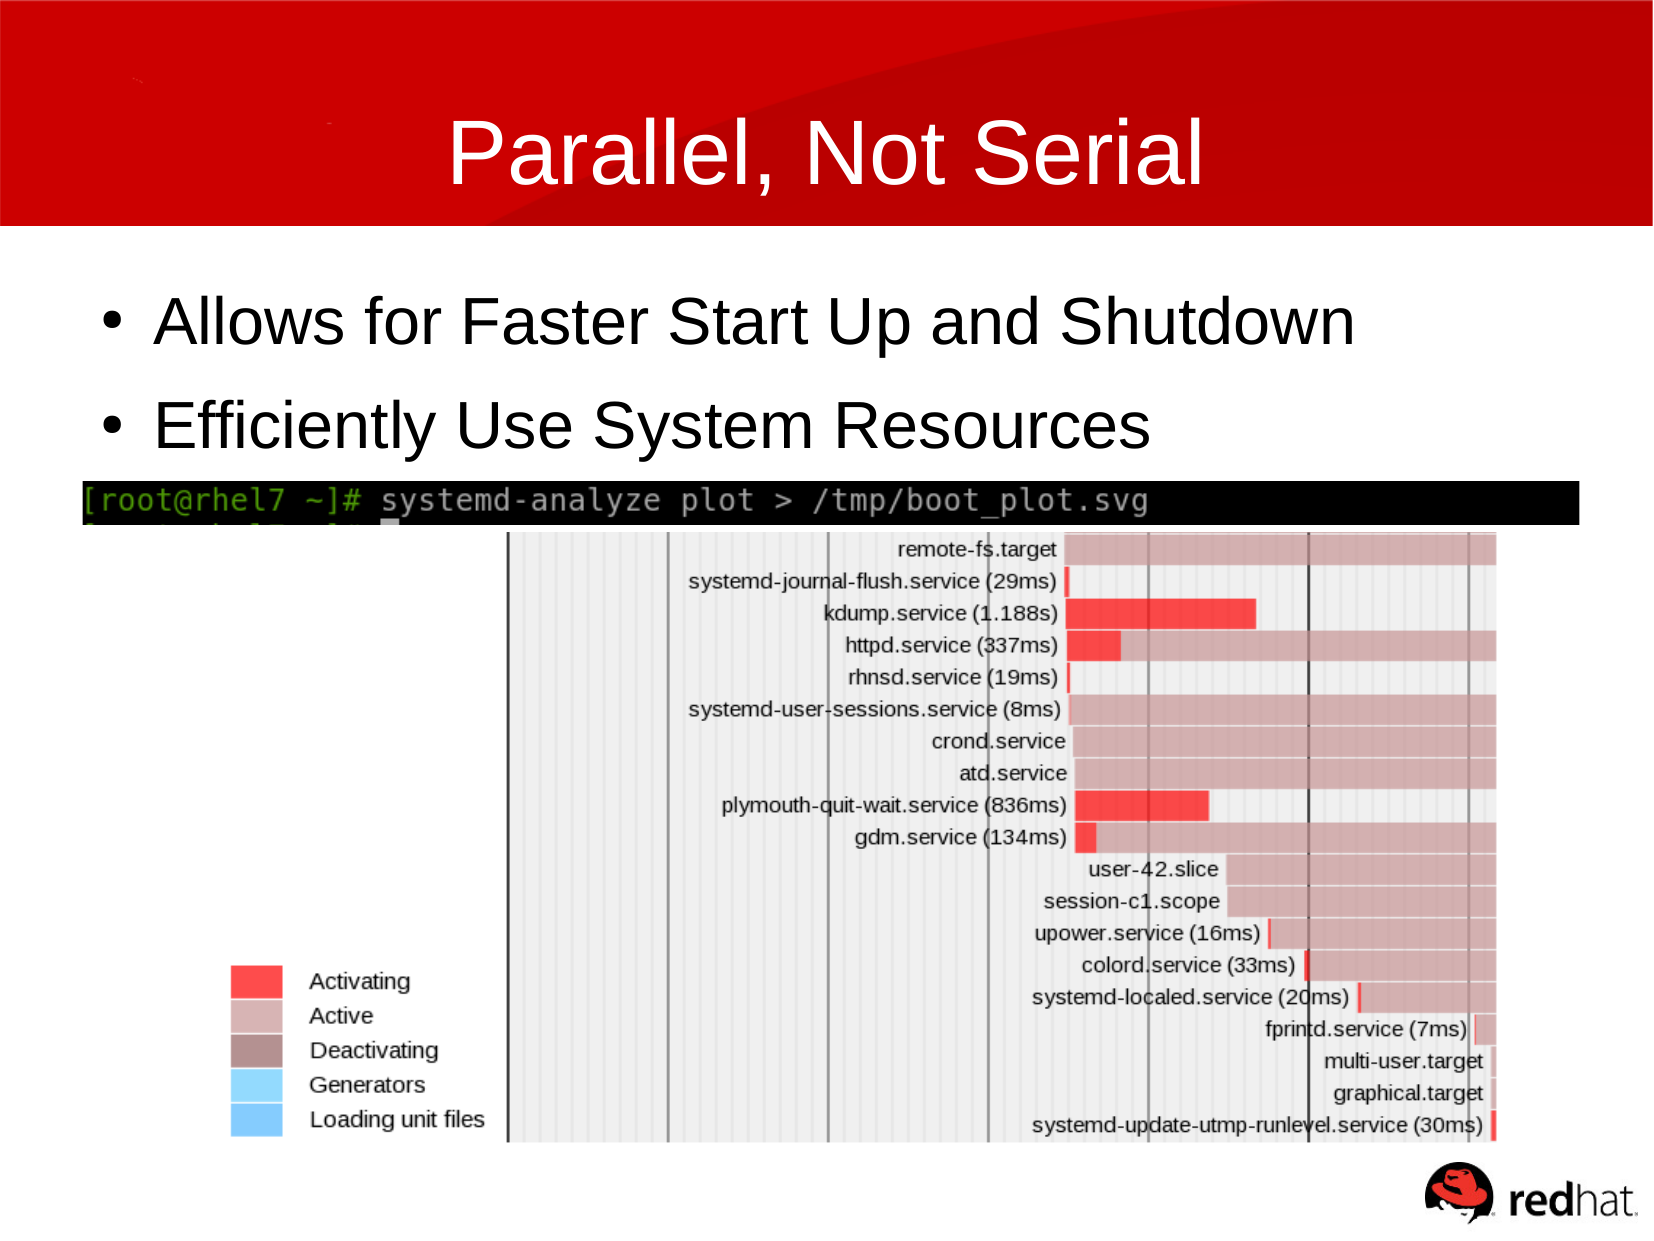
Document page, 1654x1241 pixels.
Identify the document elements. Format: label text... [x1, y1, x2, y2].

picture [1425, 1162, 1638, 1232]
list Allows for Faster Start Up and Shutdown Efficiently Use System Resources [82, 180, 1571, 481]
picture [0, 0, 1653, 226]
title Parallel, Not Serial [82, 49, 1571, 180]
picture [225, 958, 500, 1141]
picture [504, 532, 1501, 1148]
picture [82, 481, 1580, 525]
